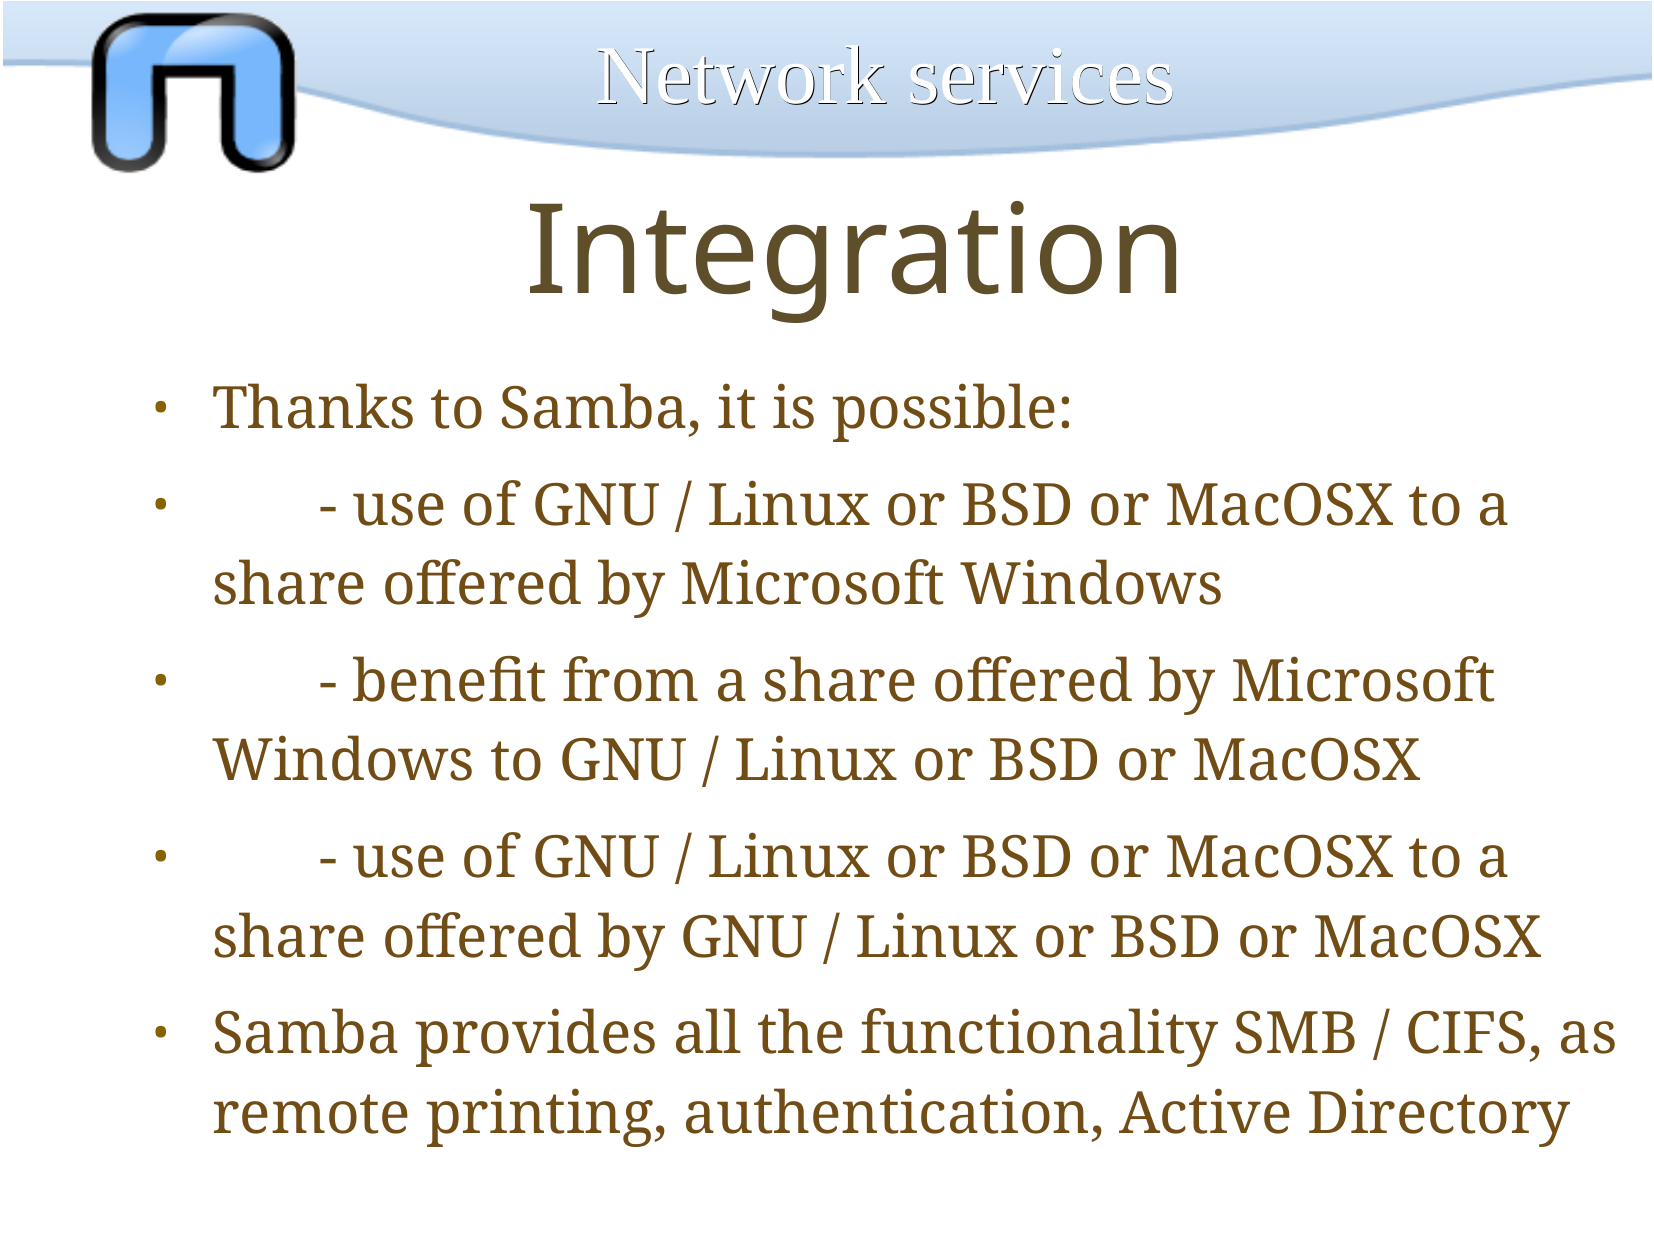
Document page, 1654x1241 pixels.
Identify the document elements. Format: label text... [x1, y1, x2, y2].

title Integration [147, 82, 1565, 408]
picture [0, 0, 1654, 1241]
text_box Network services [590, 29, 1182, 266]
list Thanks to Samba, it is possible: - use of GNU / Linux or BSD or MacOSX to a share offered by Microsoft Windows - benefit from a share offered by Microsoft Windows to GNU / Linux or BSD or MacOSX - use of GNU / Linux or BSD or MacOSX to a share offered by GNU / Linux or BSD or MacOSX Samba provides all the functionality SMB / CIFS, as remote printing, authentication, Active Directory [118, 366, 1654, 1148]
